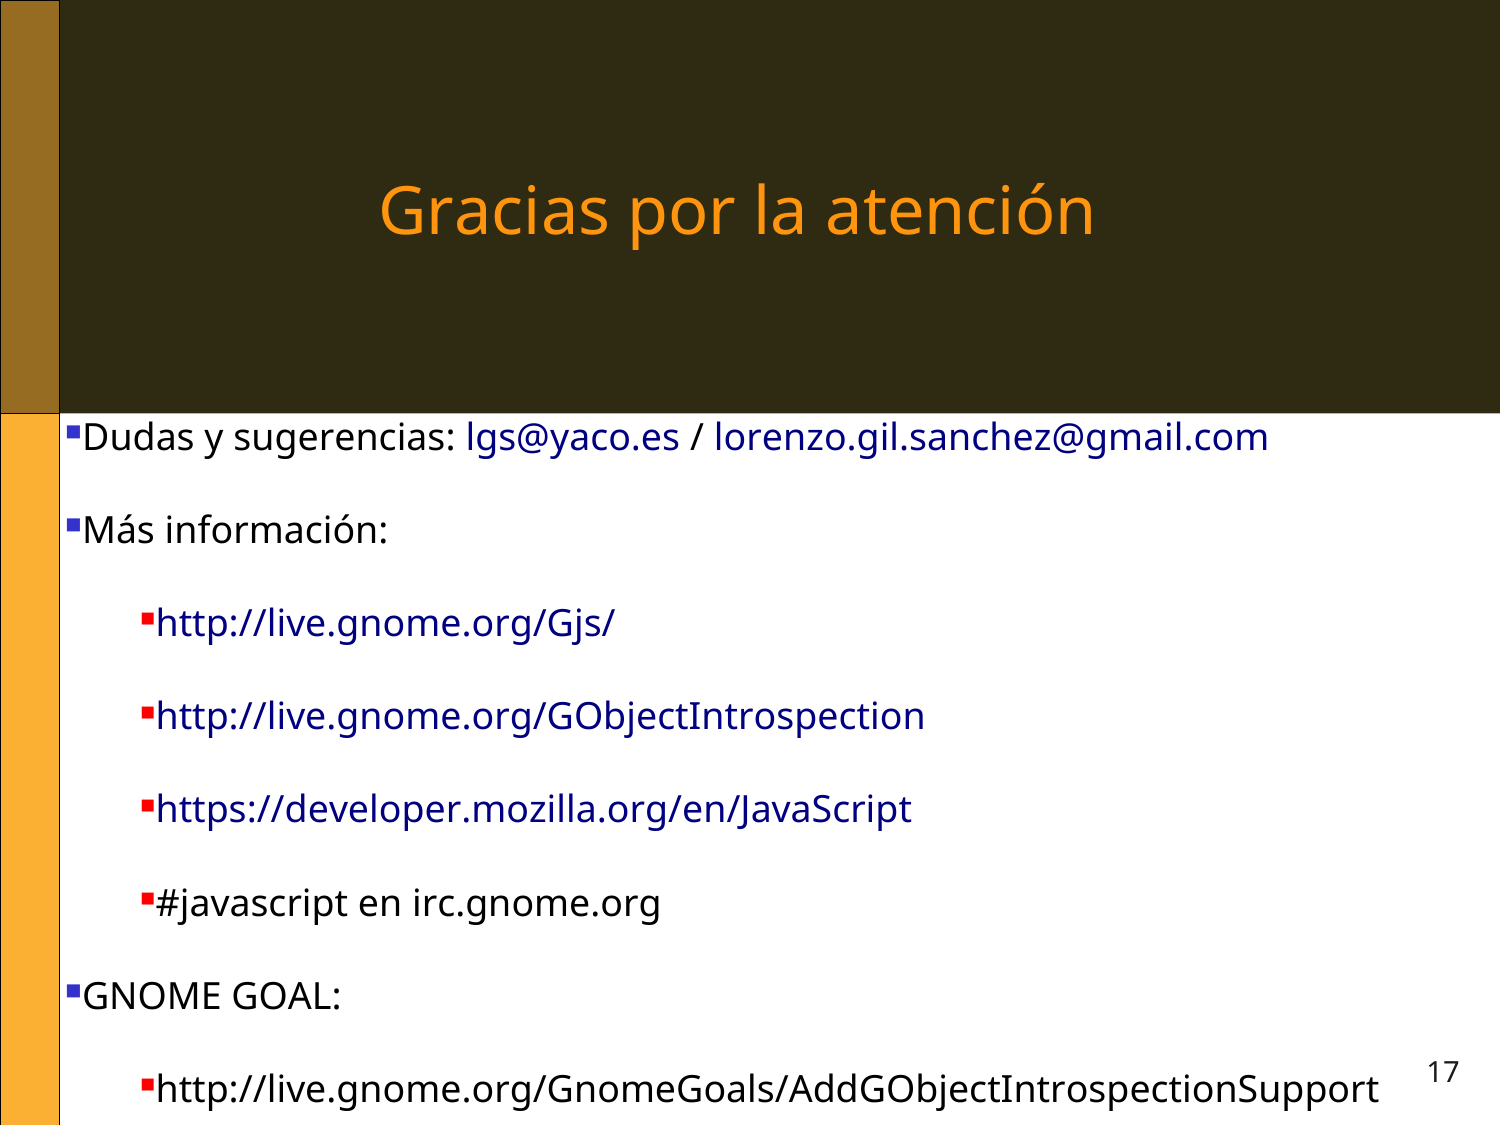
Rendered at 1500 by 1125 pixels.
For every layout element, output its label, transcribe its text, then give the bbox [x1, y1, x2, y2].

text_box Gracias por la atención [324, 159, 1152, 253]
text_box Dudas y sugerencias: lgs@yaco.es / lorenzo.gil.sanchez@gmail.com Más información: http://live.gnome.org/Gjs/ http://live.gnome.org/GObjectIntrospection https://developer.mozilla.org/en/JavaScript #javascript en irc.gnome.org GNOME GOAL: http://live.gnome.org/GnomeGoals/AddGObjectIntrospectionSupport [64, 440, 1495, 1058]
